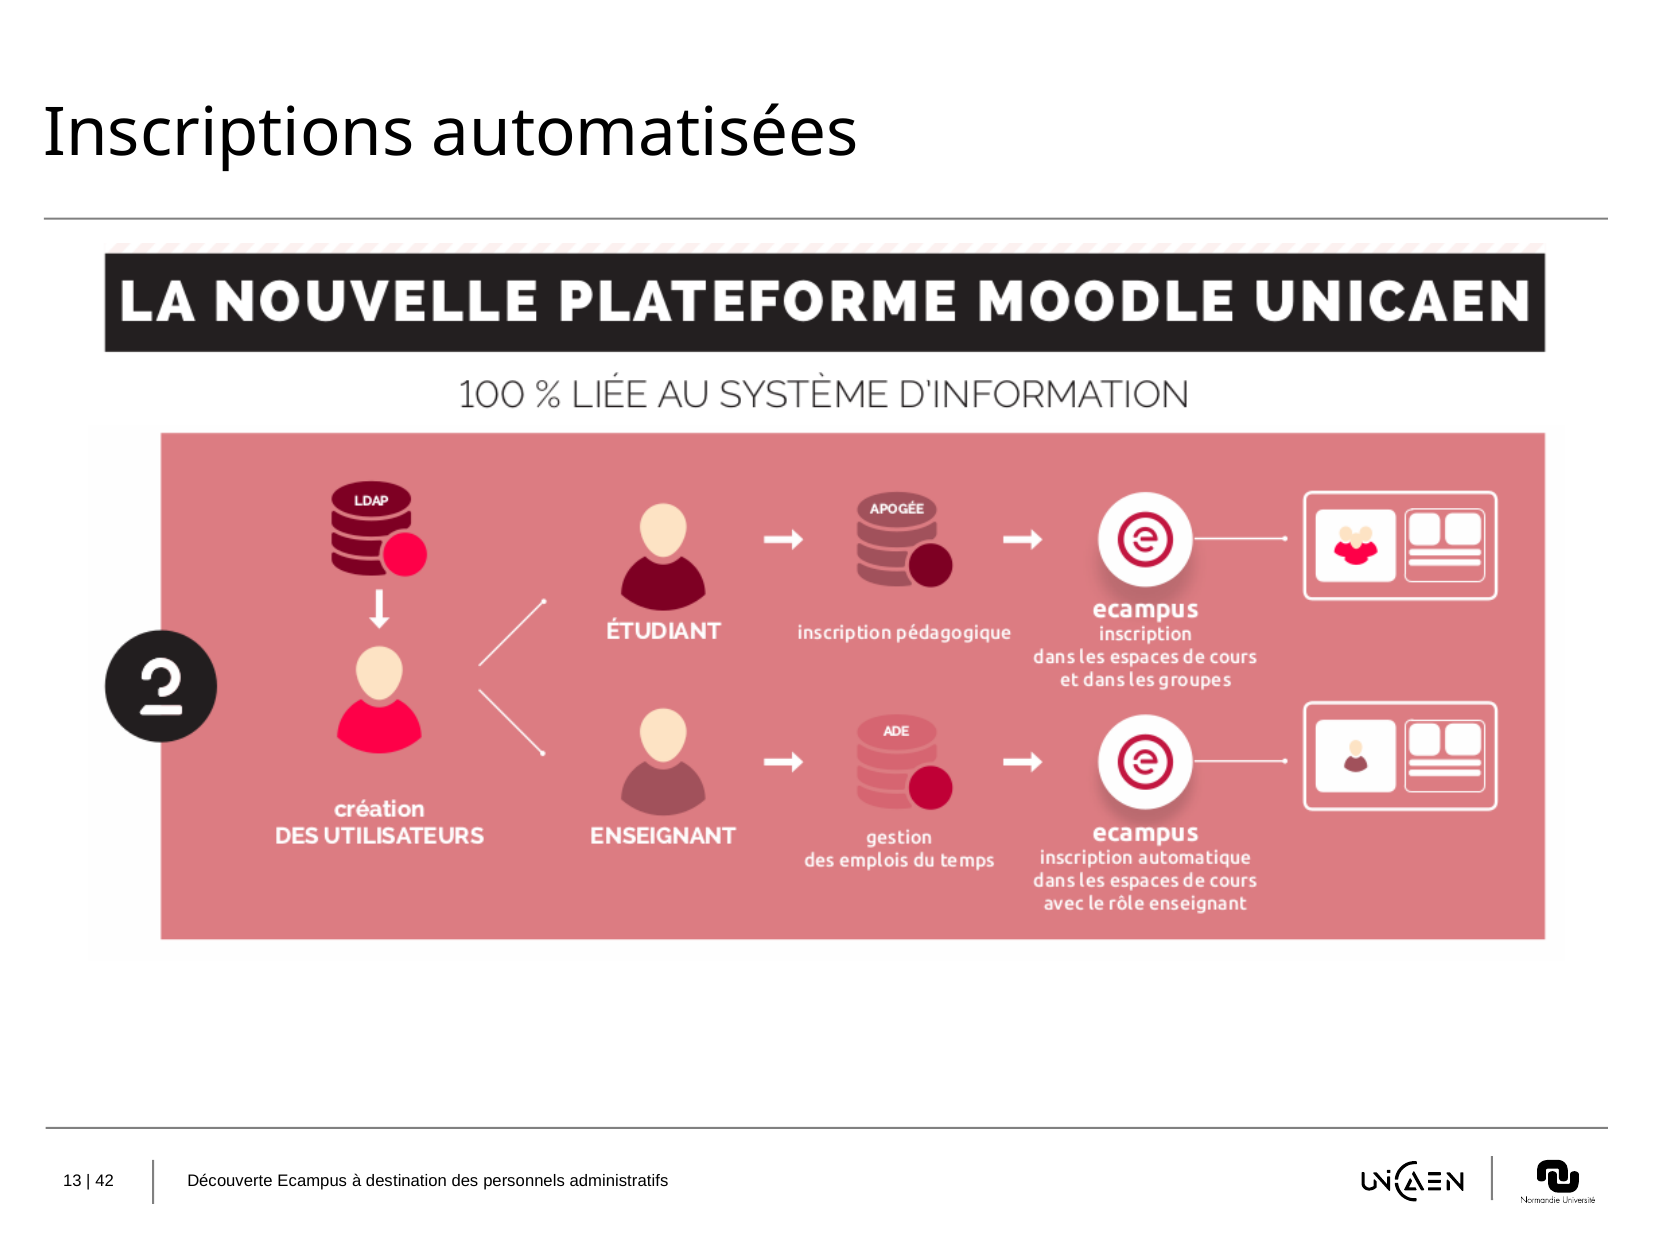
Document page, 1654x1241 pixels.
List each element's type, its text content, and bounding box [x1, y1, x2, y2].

title Inscriptions automatisées [43, 65, 1608, 193]
picture [88, 243, 1565, 961]
